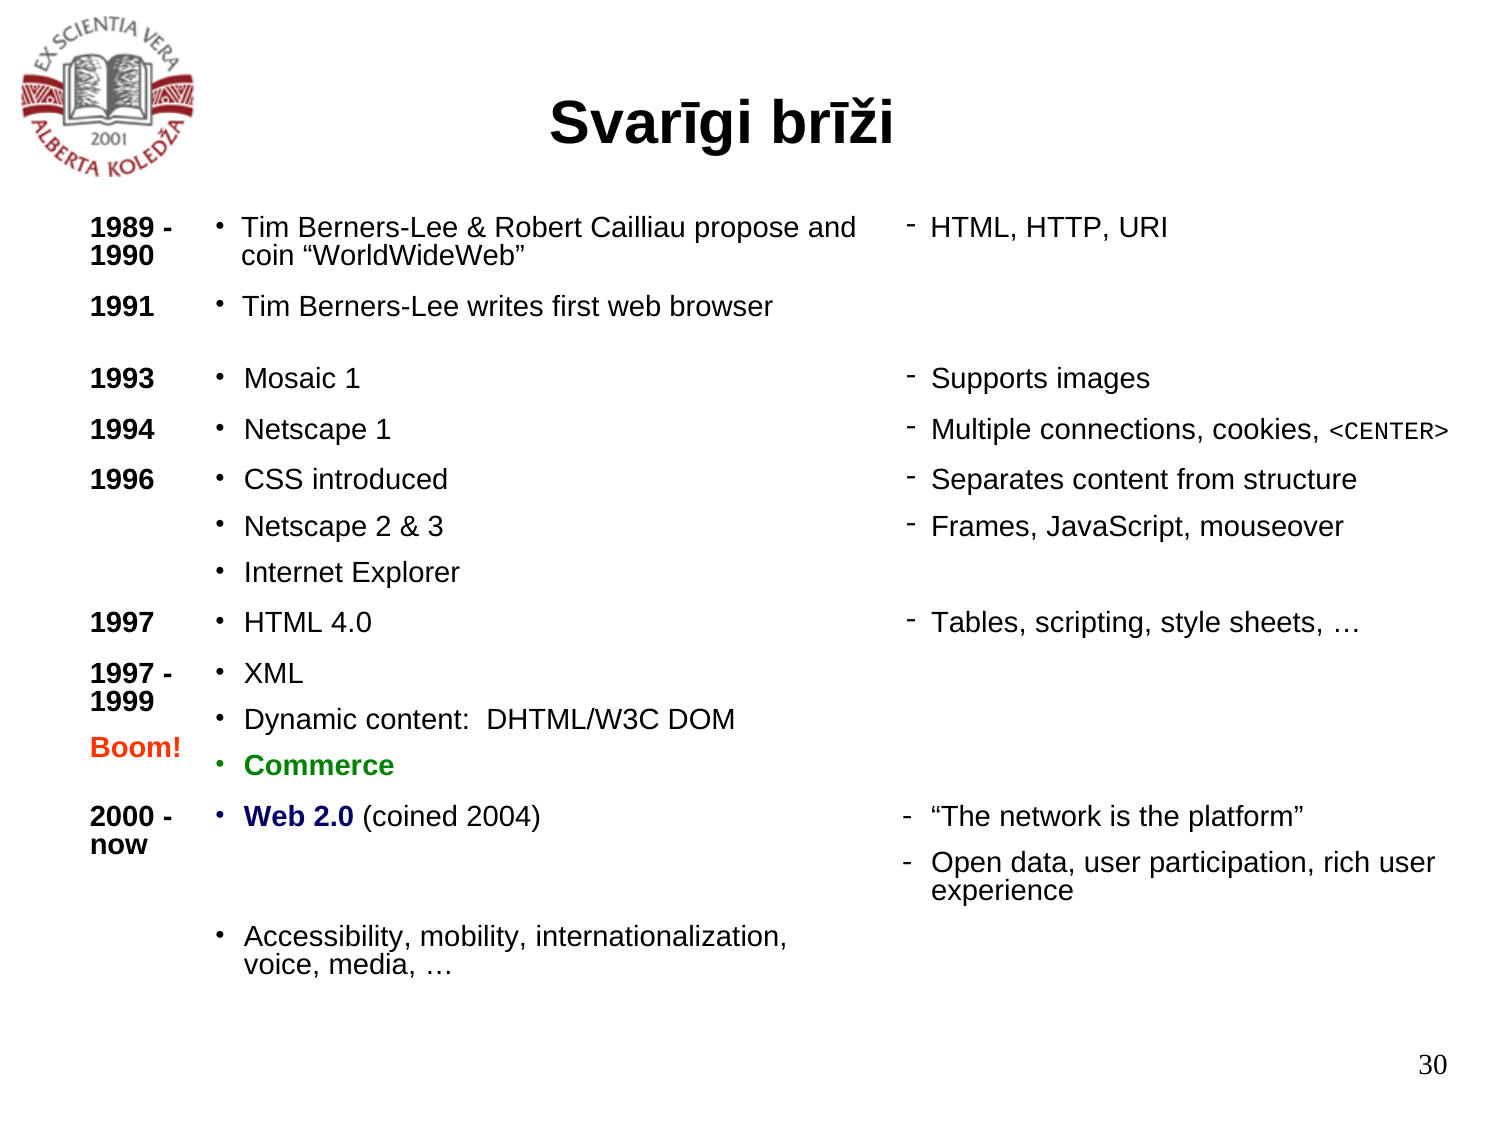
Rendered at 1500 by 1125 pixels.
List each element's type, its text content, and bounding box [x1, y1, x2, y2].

picture [21, 16, 194, 177]
table_header 1989 - 1990 [75, 200, 200, 279]
table_cell 2000 - now [75, 789, 200, 988]
table_cell Tables, scripting, style sheets, … [887, 596, 1475, 646]
text_box <skaitlis> [1312, 1037, 1463, 1101]
table_cell 1996 [75, 453, 200, 596]
table_cell 1993 [75, 351, 200, 402]
table_cell Supports images [887, 351, 1475, 402]
table_cell Netscape 1 [200, 402, 887, 453]
table_cell 1994 [75, 402, 200, 453]
table_cell 1997 [75, 596, 200, 646]
table_header Tim Berners-Lee & Robert Cailliau propose and coin “WorldWideWeb” [200, 200, 887, 279]
table_cell Mosaic 1 [200, 351, 887, 402]
table_cell [887, 646, 1475, 789]
table_cell CSS introduced Netscape 2 & 3 Internet Explorer [200, 453, 887, 596]
table_cell 1991 [75, 279, 200, 351]
table_header HTML, HTTP, URI [887, 200, 1475, 279]
table_cell Multiple connections, cookies, <CENTER> [887, 402, 1475, 453]
table_cell Web 2.0 (coined 2004) Accessibility, mobility, internationalization, voice, media, … [200, 789, 887, 988]
table_cell Tim Berners-Lee writes first web browser [200, 279, 887, 351]
table_cell [887, 279, 1475, 351]
table_cell Separates content from structure Frames, JavaScript, mouseover [887, 453, 1475, 596]
table_cell HTML 4.0 [200, 596, 887, 646]
table_cell “The network is the platform” Open data, user participation, rich user experience [887, 789, 1475, 988]
table_cell XML Dynamic content: DHTML/W3C DOM Commerce [200, 646, 887, 789]
title Svarīgi brīži [50, 62, 1374, 175]
table_cell 1997 - 1999 Boom! [75, 646, 200, 789]
